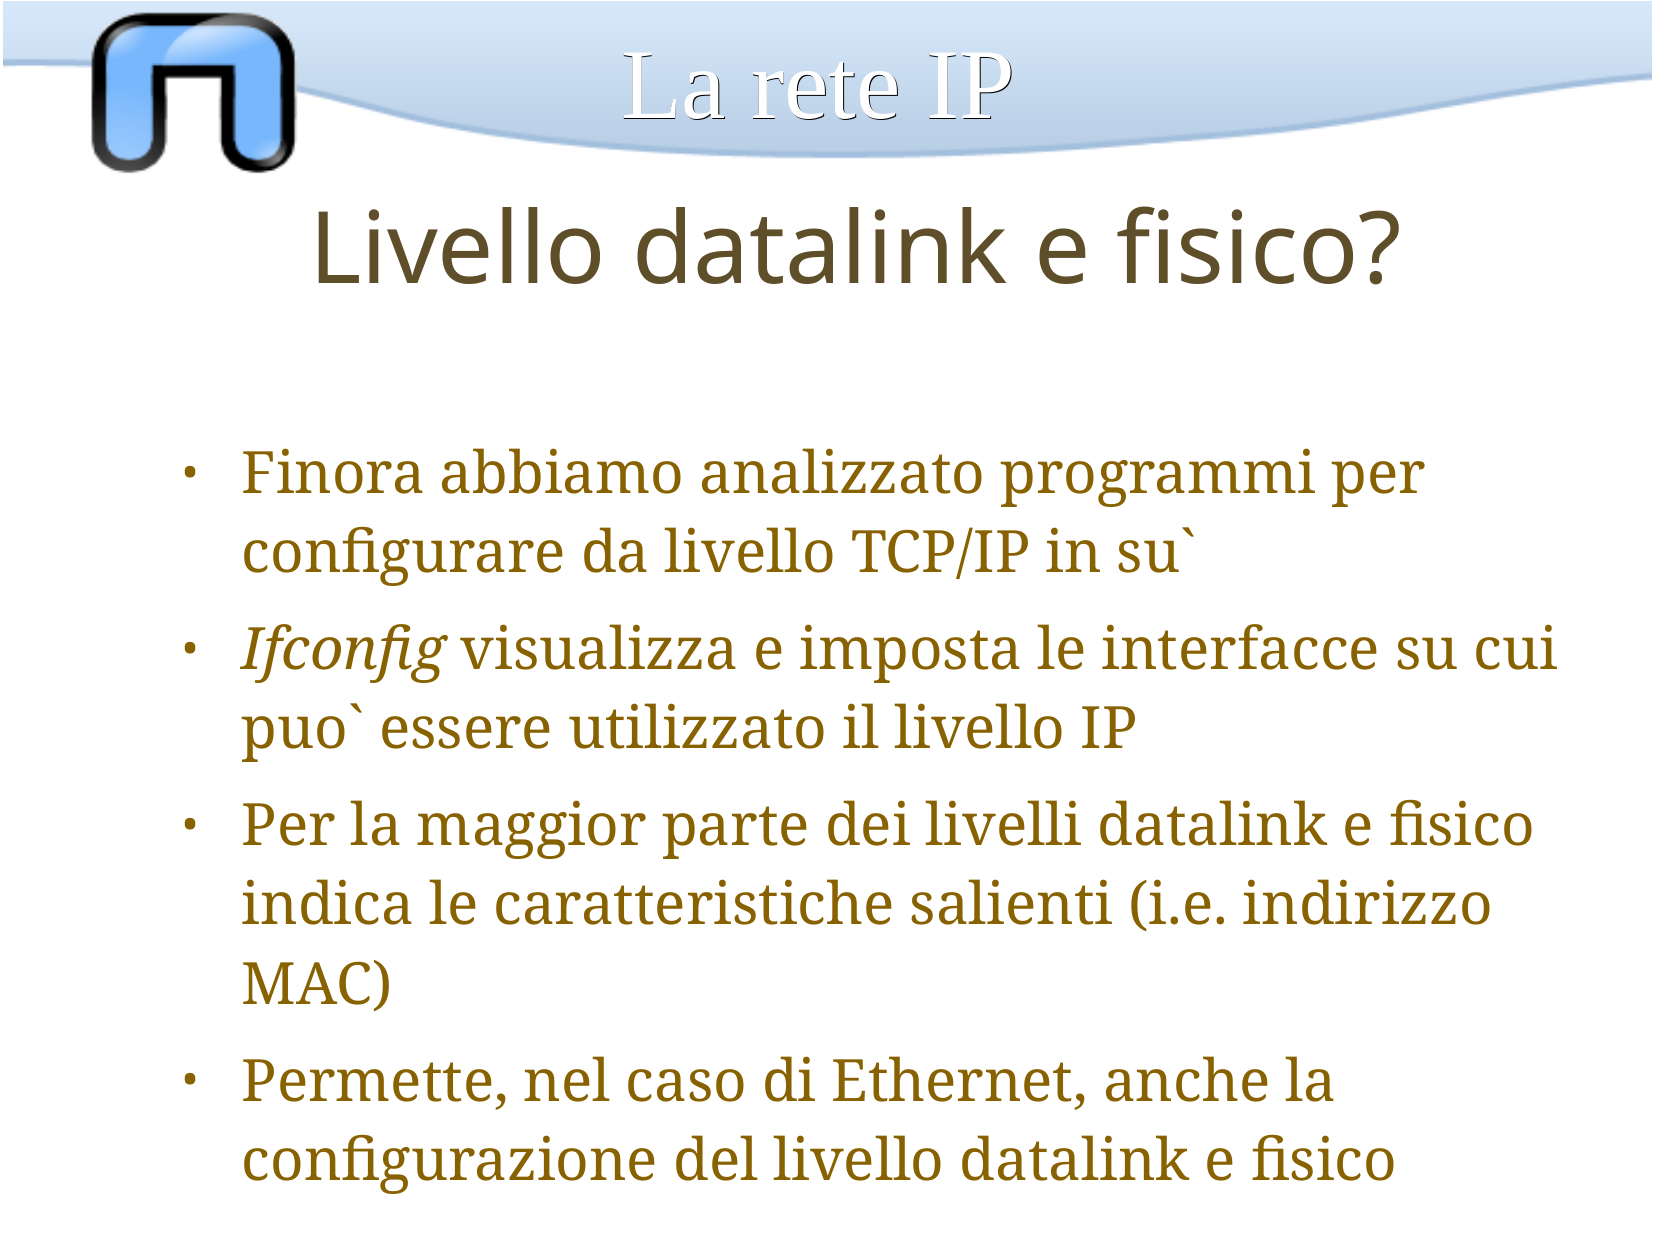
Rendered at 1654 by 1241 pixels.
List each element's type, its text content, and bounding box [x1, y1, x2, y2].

picture [0, 0, 1654, 1241]
text_box La rete IP [573, 29, 1063, 82]
title Livello datalink e fisico? [147, 82, 1565, 408]
list Finora abbiamo analizzato programmi per configurare da livello TCP/IP in su` Ifconfig visualizza e imposta le interfacce su cui puo` essere utilizzato il livello IP Per la maggior parte dei livelli datalink e fisico indica le caratteristiche salienti (i.e. indirizzo MAC) Permette, nel caso di Ethernet, anche la configurazione del livello datalink e fisico [147, 430, 1565, 1241]
